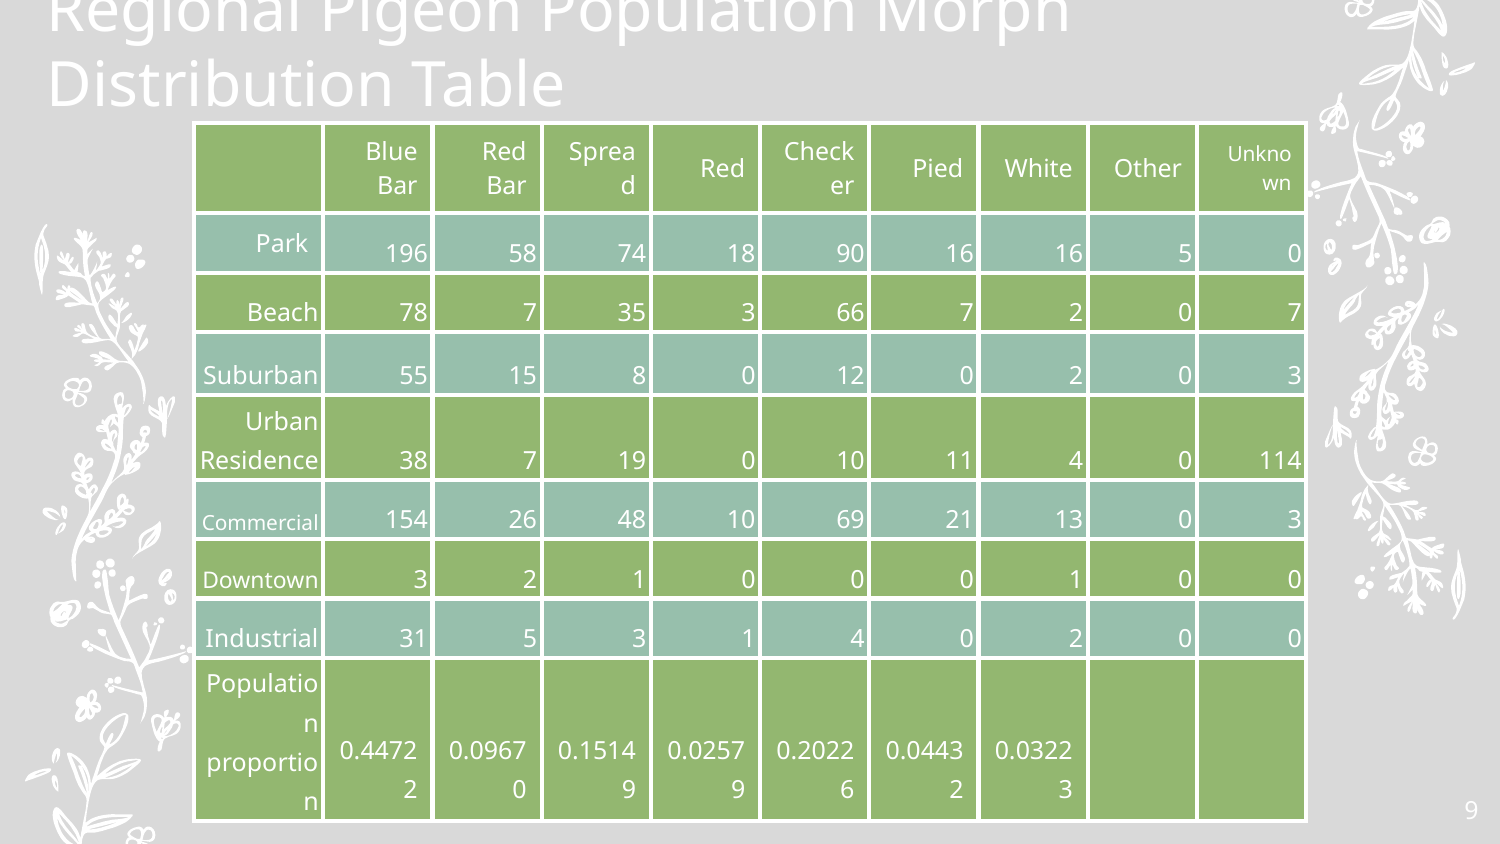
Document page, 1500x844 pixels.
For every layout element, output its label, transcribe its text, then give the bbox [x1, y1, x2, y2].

table_cell 7 [435, 275, 540, 330]
table_cell 0.15149 [544, 660, 649, 819]
table_cell Commercial [196, 482, 321, 537]
table_cell 7 [435, 397, 540, 478]
table_cell 0 [1090, 397, 1195, 478]
table_cell 7 [871, 275, 976, 330]
table_cell 2 [981, 334, 1086, 393]
table_cell Suburban [196, 334, 321, 393]
table_header Spread [544, 125, 649, 211]
table_cell 0 [1199, 215, 1304, 271]
table_header Checker [762, 125, 867, 211]
table_cell 0.44722 [325, 660, 430, 819]
table_cell 0 [653, 541, 758, 596]
table_cell Population proportion [196, 660, 321, 819]
table_cell 0.02579 [653, 660, 758, 819]
table_cell 114 [1199, 397, 1304, 478]
table_cell 78 [325, 275, 430, 330]
table_header Other [1090, 125, 1195, 211]
table_cell 18 [653, 215, 758, 271]
table_cell 1 [653, 601, 758, 656]
table_cell 5 [435, 601, 540, 656]
table_cell 3 [653, 275, 758, 330]
table_cell 0 [653, 334, 758, 393]
table_cell 0 [1090, 601, 1195, 656]
table_header [196, 125, 321, 211]
table_cell 12 [762, 334, 867, 393]
table_cell 69 [762, 482, 867, 537]
table_cell 55 [325, 334, 430, 393]
table_cell 0 [871, 541, 976, 596]
table_cell 13 [981, 482, 1086, 537]
table_cell 7 [1199, 275, 1304, 330]
table_cell 21 [871, 482, 976, 537]
table_cell 3 [1199, 334, 1304, 393]
table_cell 4 [981, 397, 1086, 478]
table_cell 196 [325, 215, 430, 271]
table_cell 154 [325, 482, 430, 537]
table_cell [1090, 660, 1195, 819]
table_cell Urban Residence [196, 397, 321, 478]
table_header Unknown [1199, 125, 1304, 211]
table_header White [981, 125, 1086, 211]
table_cell 0 [762, 541, 867, 596]
table_cell 58 [435, 215, 540, 271]
table_cell Beach [196, 275, 321, 330]
table_cell Park [196, 215, 321, 271]
table_cell 0 [1090, 541, 1195, 596]
table_cell 10 [653, 482, 758, 537]
table_header Red [653, 125, 758, 211]
table_cell 1 [981, 541, 1086, 596]
table_cell 48 [544, 482, 649, 537]
table_cell 3 [325, 541, 430, 596]
table_cell 0 [653, 397, 758, 478]
table_cell 0 [871, 601, 976, 656]
table_cell 0.04432 [871, 660, 976, 819]
table_cell 0 [1090, 334, 1195, 393]
slide_number <number> [1403, 779, 1494, 844]
table_cell 10 [762, 397, 867, 478]
table_cell 0 [1199, 601, 1304, 656]
table_cell 26 [435, 482, 540, 537]
table_cell 31 [325, 601, 430, 656]
table_cell 66 [762, 275, 867, 330]
table_cell 16 [871, 215, 976, 271]
table_cell 15 [435, 334, 540, 393]
table_cell 0.03223 [981, 660, 1086, 819]
table_cell 38 [325, 397, 430, 478]
table_cell Downtown [196, 541, 321, 596]
table_cell 5 [1090, 215, 1195, 271]
table_cell 0.20226 [762, 660, 867, 819]
table_cell 0 [1090, 482, 1195, 537]
table_cell 8 [544, 334, 649, 393]
table_cell 11 [871, 397, 976, 478]
table_cell 2 [435, 541, 540, 596]
title Regional Pigeon Population Morph Distribution Table [31, 31, 1297, 135]
table_cell 3 [544, 601, 649, 656]
table_cell 2 [981, 601, 1086, 656]
table_cell 2 [981, 275, 1086, 330]
table_cell 0 [1090, 275, 1195, 330]
table_cell [1199, 660, 1304, 819]
table_cell 16 [981, 215, 1086, 271]
table_cell 4 [762, 601, 867, 656]
table_cell 1 [544, 541, 649, 596]
table_cell 90 [762, 215, 867, 271]
table_header Pied [871, 125, 976, 211]
table_cell 74 [544, 215, 649, 271]
table_cell 35 [544, 275, 649, 330]
table_cell 19 [544, 397, 649, 478]
table_header Red Bar [435, 125, 540, 211]
table_cell 0 [871, 334, 976, 393]
table_header Blue Bar [325, 125, 430, 211]
table_cell 0 [1199, 541, 1304, 596]
table_cell Industrial [196, 601, 321, 656]
table_cell 0.09670 [435, 660, 540, 819]
table_cell 3 [1199, 482, 1304, 537]
